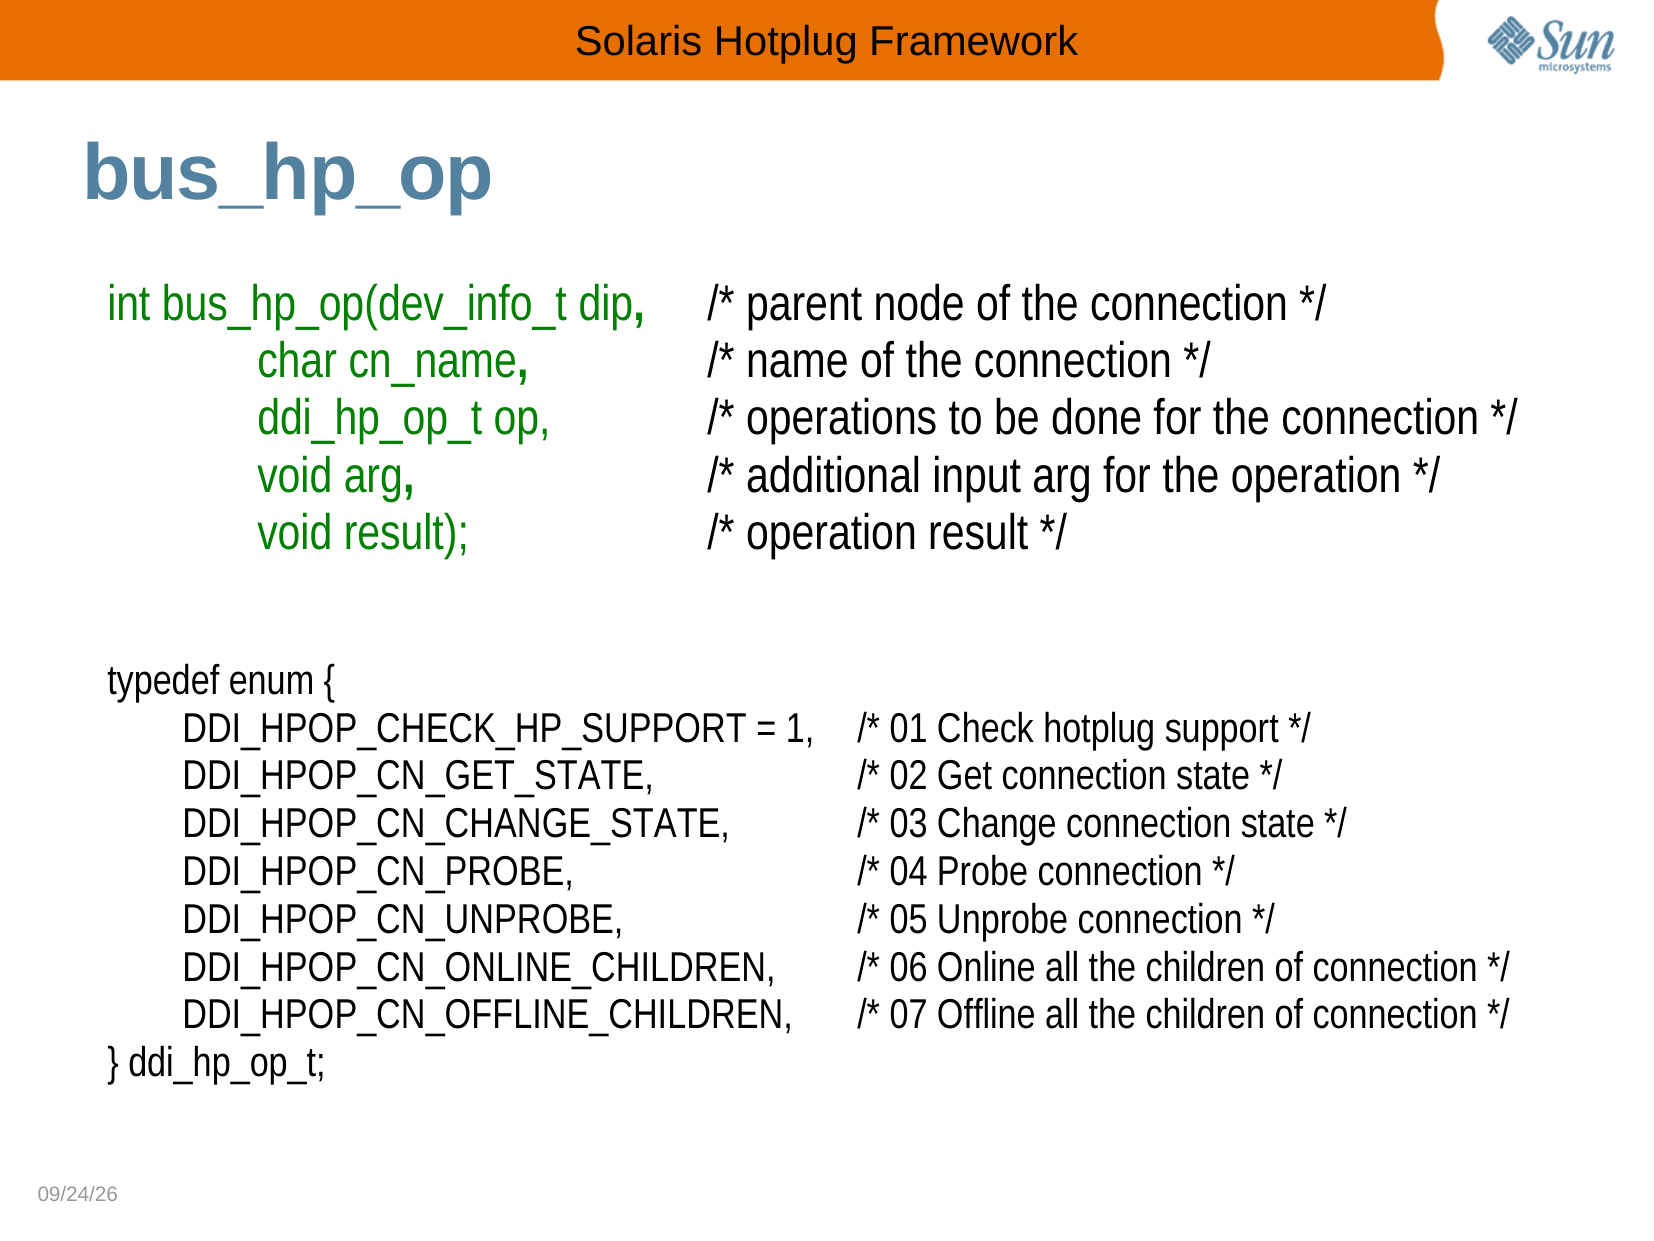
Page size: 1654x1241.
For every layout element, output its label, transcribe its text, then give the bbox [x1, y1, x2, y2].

title bus_hp_op [82, 135, 1585, 263]
picture [0, 0, 1654, 83]
text_box int bus_hp_op(dev_info_t dip, /* parent node of the connection */ char cn_name, /* name of the connection */ ddi_hp_op_t op, /* operations to be done for the connection */ void arg, /* additional input arg for the operation */ void result); /* operation result */ typedef enum { DDI_HPOP_CHECK_HP_SUPPORT = 1, /* 01 Check hotplug support */ DDI_HPOP_CN_GET_STATE, /* 02 Get connection state */ DDI_HPOP_CN_CHANGE_STATE, /* 03 Change connection state */ DDI_HPOP_CN_PROBE, /* 04 Probe connection */ DDI_HPOP_CN_UNPROBE, /* 05 Unprobe connection */ DDI_HPOP_CN_ONLINE_CHILDREN, /* 06 Online all the children of connection */ DDI_HPOP_CN_OFFLINE_CHILDREN, /* 07 Offline all the children of connection */ } ddi_hp_op_t; [92, 266, 1565, 1163]
